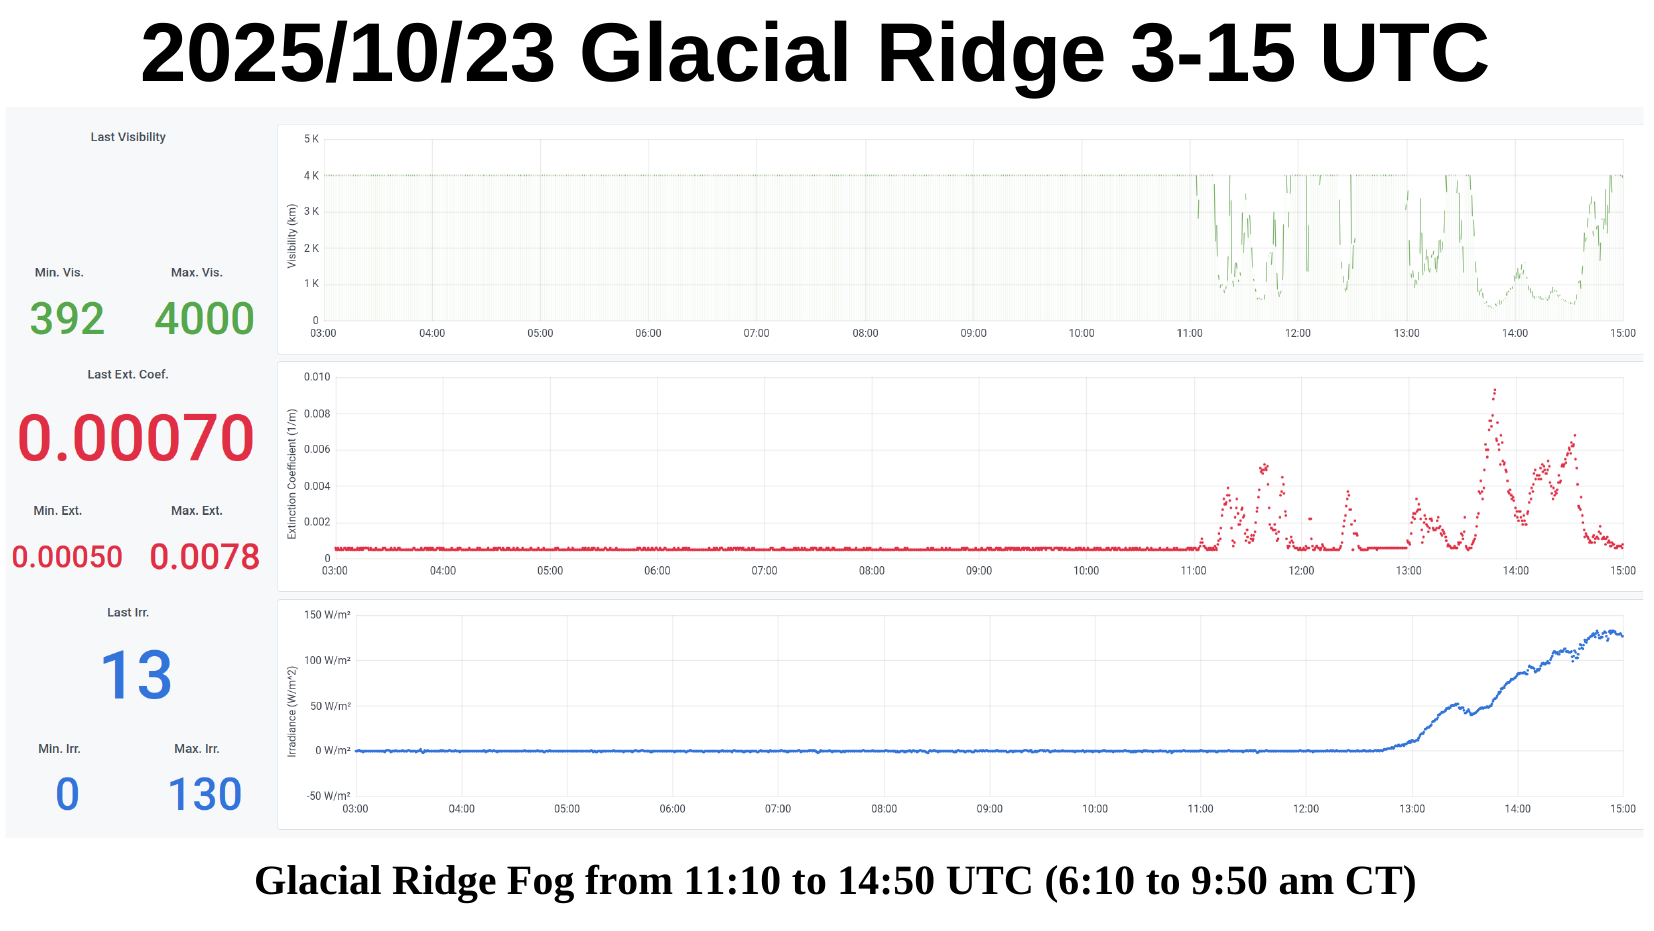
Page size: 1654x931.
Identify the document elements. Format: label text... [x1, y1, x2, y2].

text_box 2025/10/23 Glacial Ridge 3-15 UTC [4, 0, 1651, 106]
text_box Glacial Ridge Fog from 11:10 to 14:50 UTC (6:10 to 9:50 am CT) [239, 844, 1433, 911]
picture [5, 107, 1644, 838]
